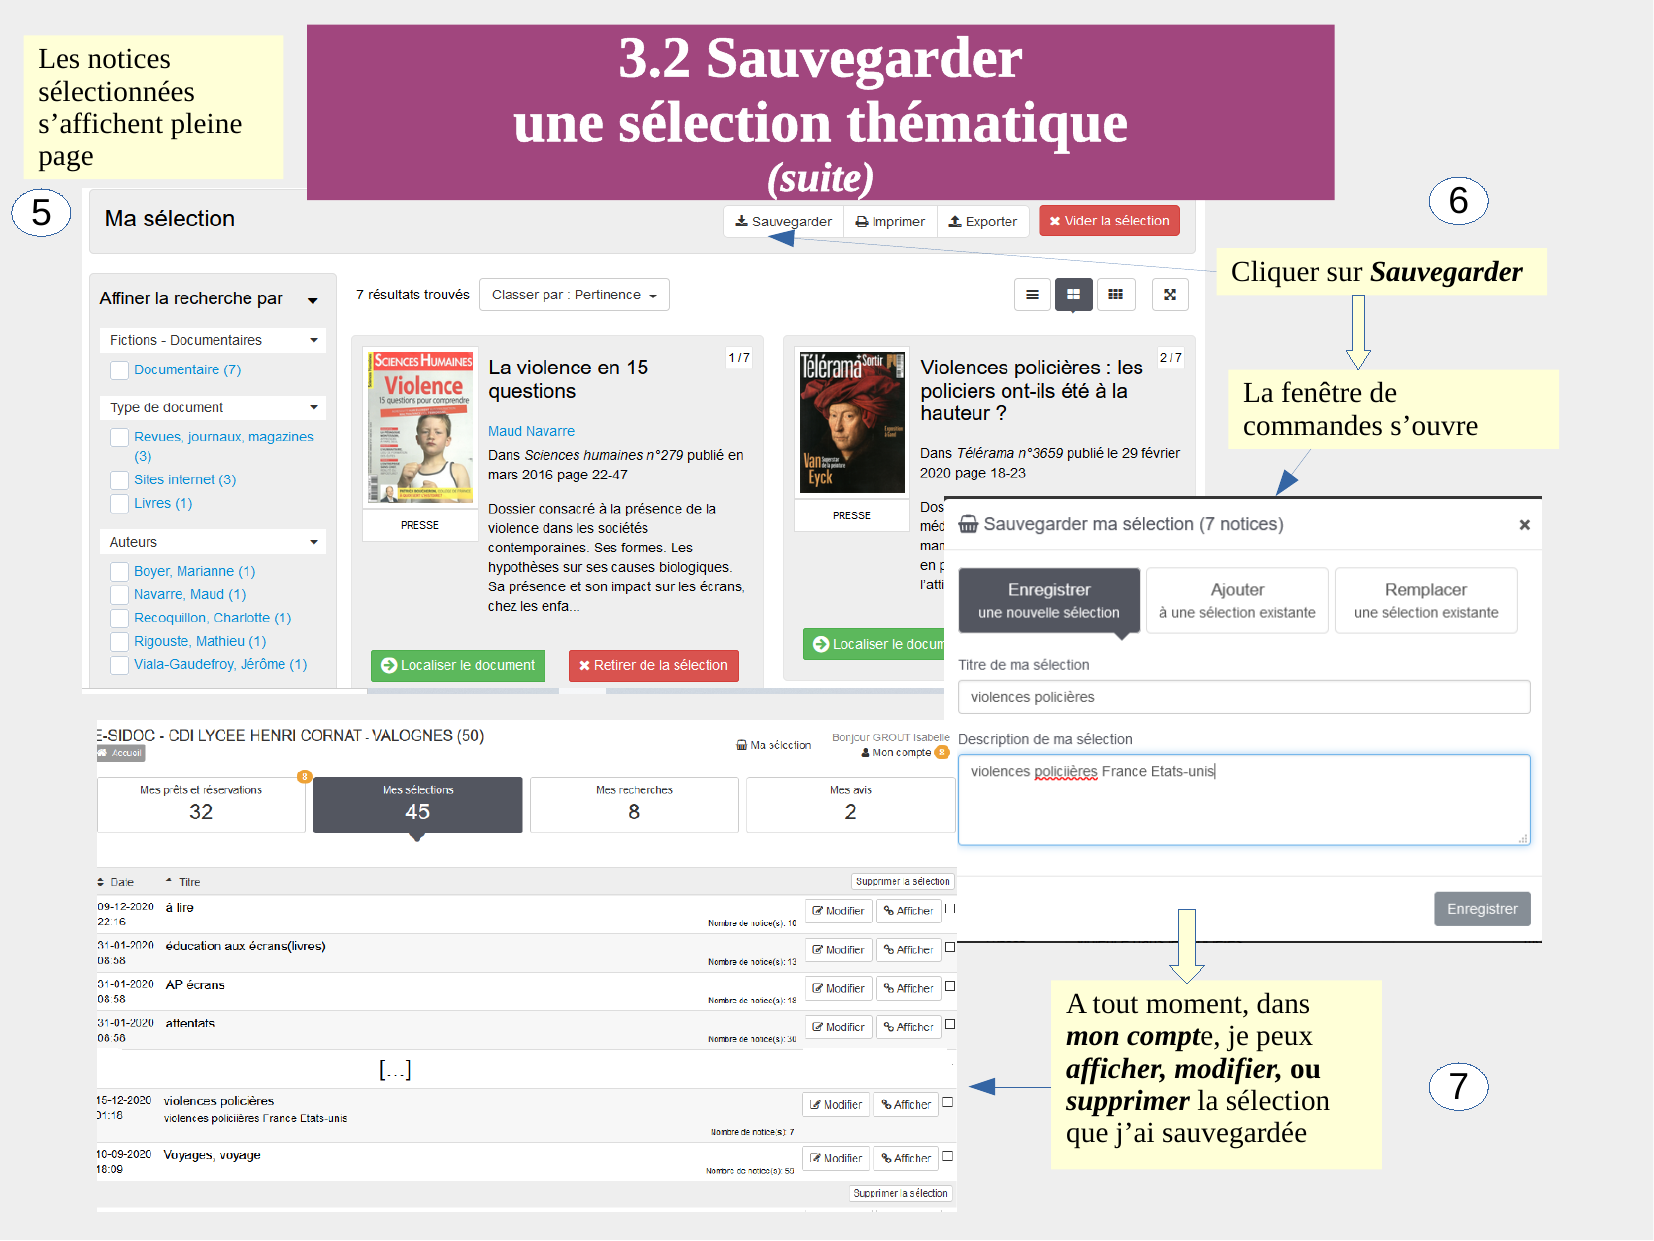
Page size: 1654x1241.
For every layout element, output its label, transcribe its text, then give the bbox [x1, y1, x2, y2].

text_box La fenêtre de commandes s’ouvre [1228, 369, 1560, 449]
picture [82, 188, 1542, 1213]
title 3.2 Sauvegarder une sélection thématique (suite) [307, 24, 1335, 201]
text_box 5 [11, 188, 71, 237]
text_box A tout moment, dans mon compte, je peux afficher, modifier, ou supprimer la sélection que j’ai sauvegardée [1051, 980, 1382, 1170]
text_box 7 [1429, 1062, 1489, 1111]
text_box [1346, 295, 1371, 370]
text_box 6 [1429, 177, 1489, 225]
text_box [1169, 909, 1205, 984]
text_box Cliquer sur Sauvegarder [1216, 248, 1548, 296]
text_box Les notices sélectionnées s’affichent pleine page [23, 35, 284, 180]
